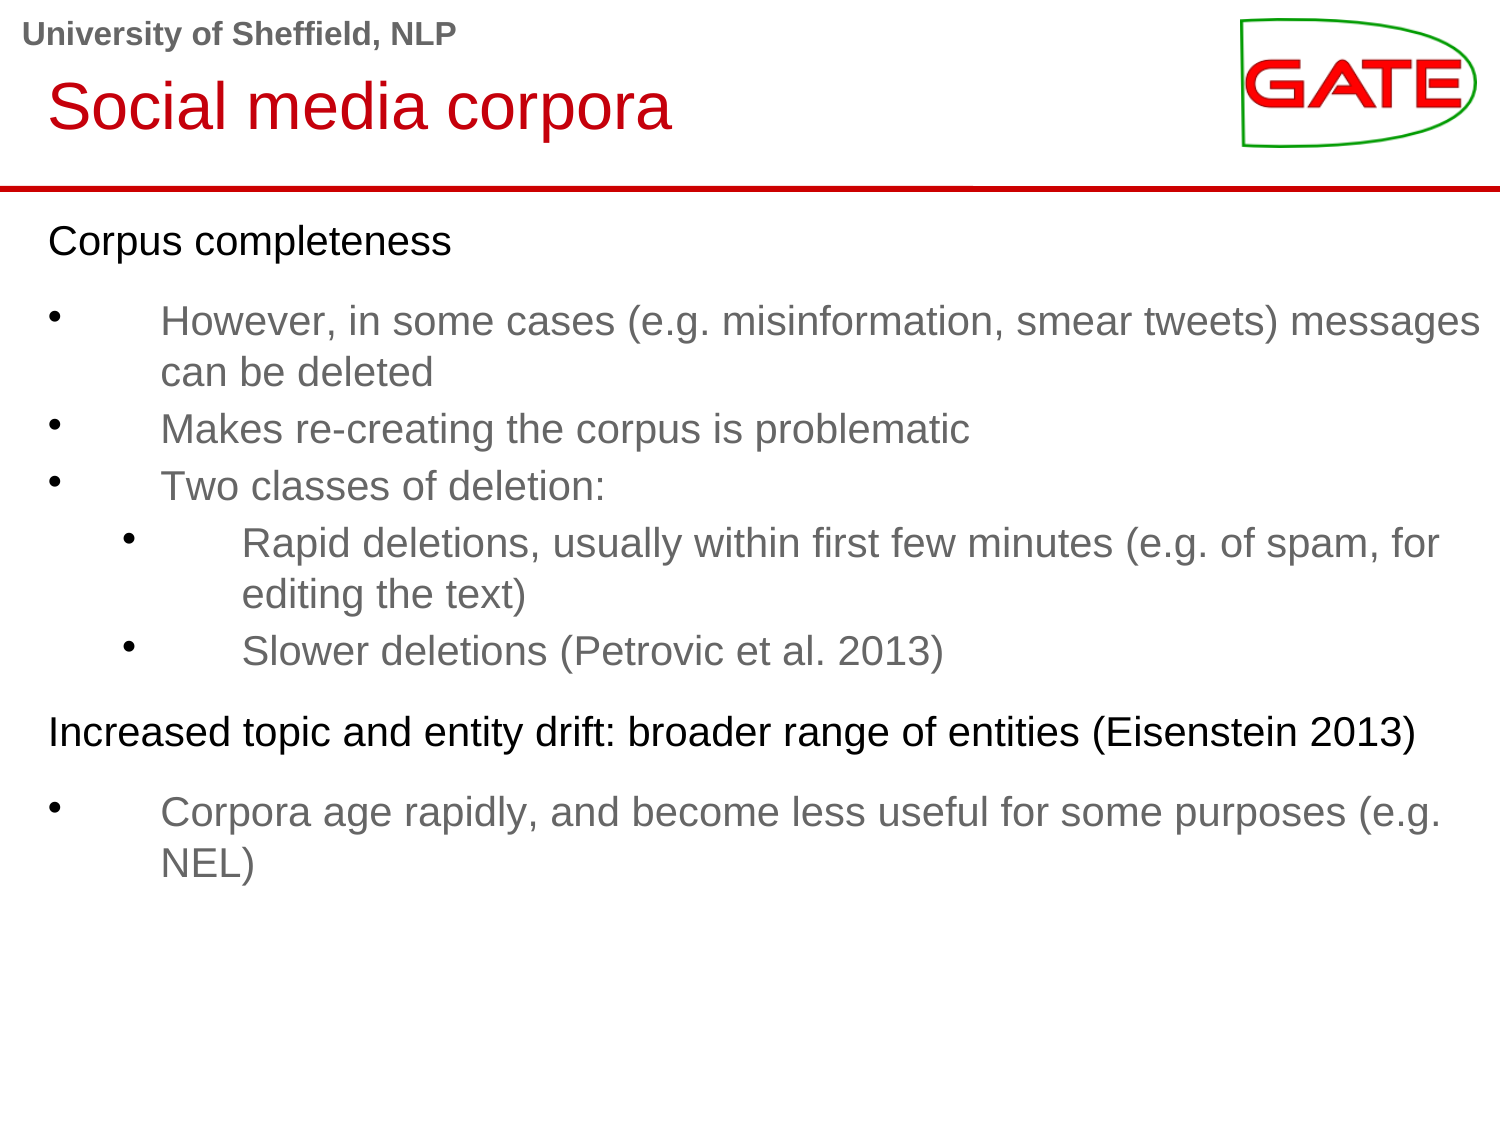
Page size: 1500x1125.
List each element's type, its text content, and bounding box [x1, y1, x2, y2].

picture [1240, 18, 1477, 148]
text_box Corpus completeness However, in some cases (e.g. misinformation, smear tweets) messages can be deleted Makes re-creating the corpus is problematic Two classes of deletion: Rapid deletions, usually within first few minutes (e.g. of spam, for editing the text) Slower deletions (Petrovic et al. 2013) Increased topic and entity drift: broader range of entities (Eisenstein 2013) Corpora age rapidly, and become less useful for some purposes (e.g. NEL) [47, 212, 1500, 1064]
text_box Social media corpora [47, 47, 1267, 168]
